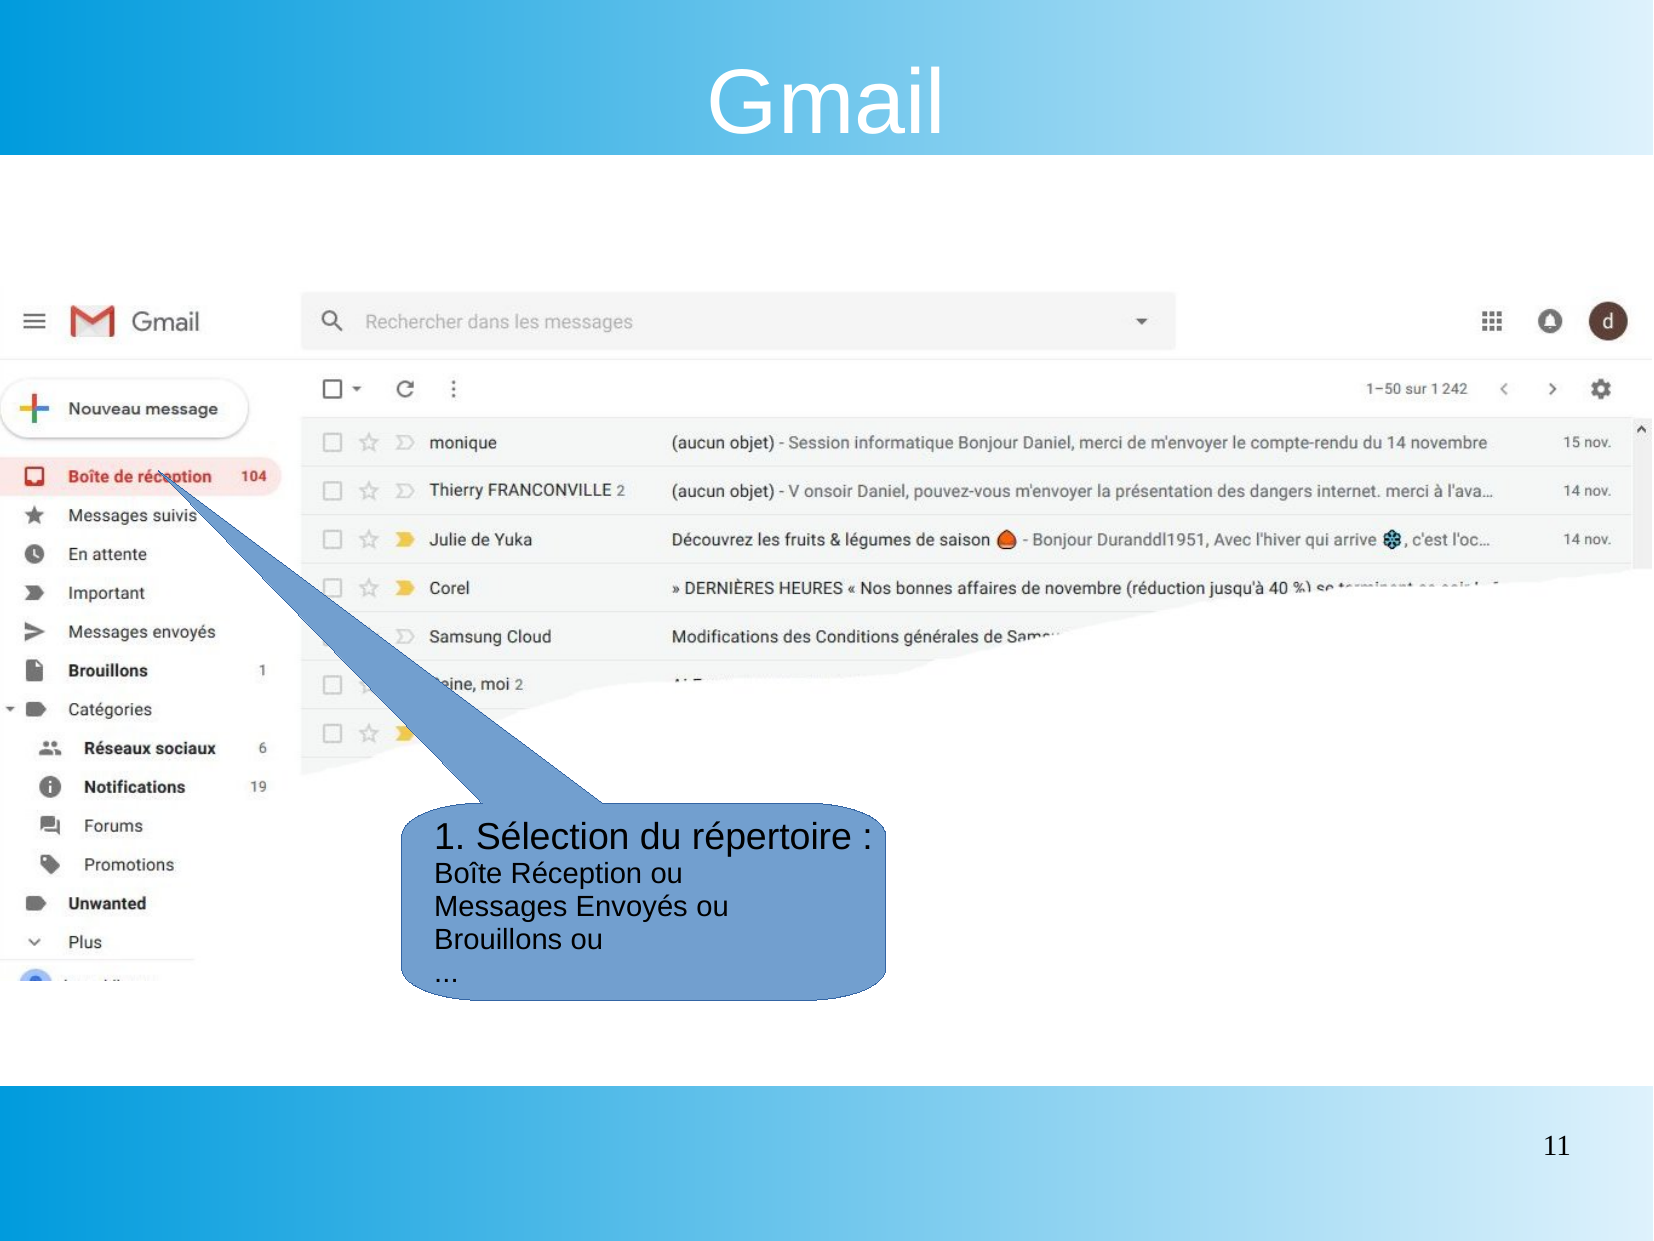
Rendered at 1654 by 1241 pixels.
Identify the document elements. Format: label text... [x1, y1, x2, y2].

text_box 1. Sélection du répertoire : Boîte Réception ou Messages Envoyés ou Brouillons ou ... [158, 470, 886, 1001]
title Gmail [82, 49, 1571, 155]
picture [0, 286, 1652, 981]
